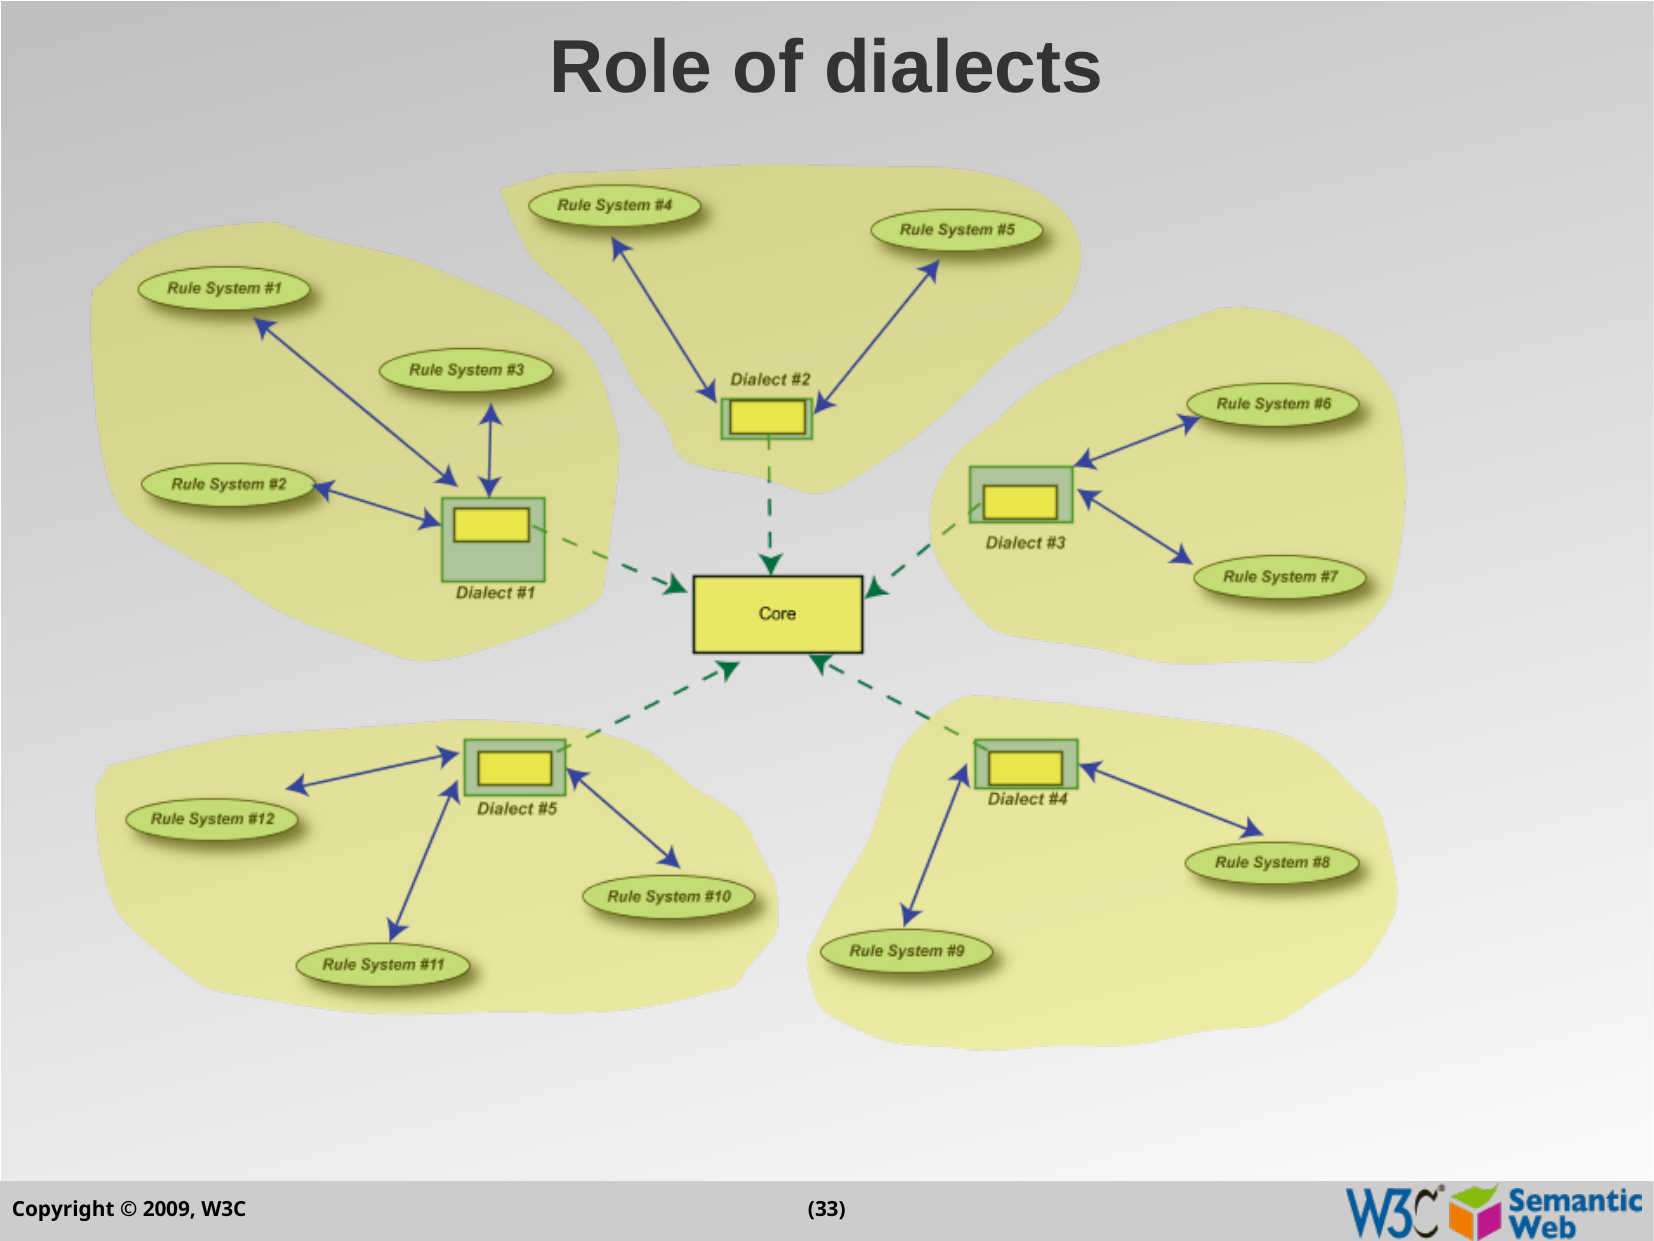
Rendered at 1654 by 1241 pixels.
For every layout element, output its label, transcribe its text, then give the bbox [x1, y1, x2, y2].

picture [1, 1, 1654, 5]
picture [1, 125, 1654, 1241]
title Role of dialects [0, 5, 1654, 125]
